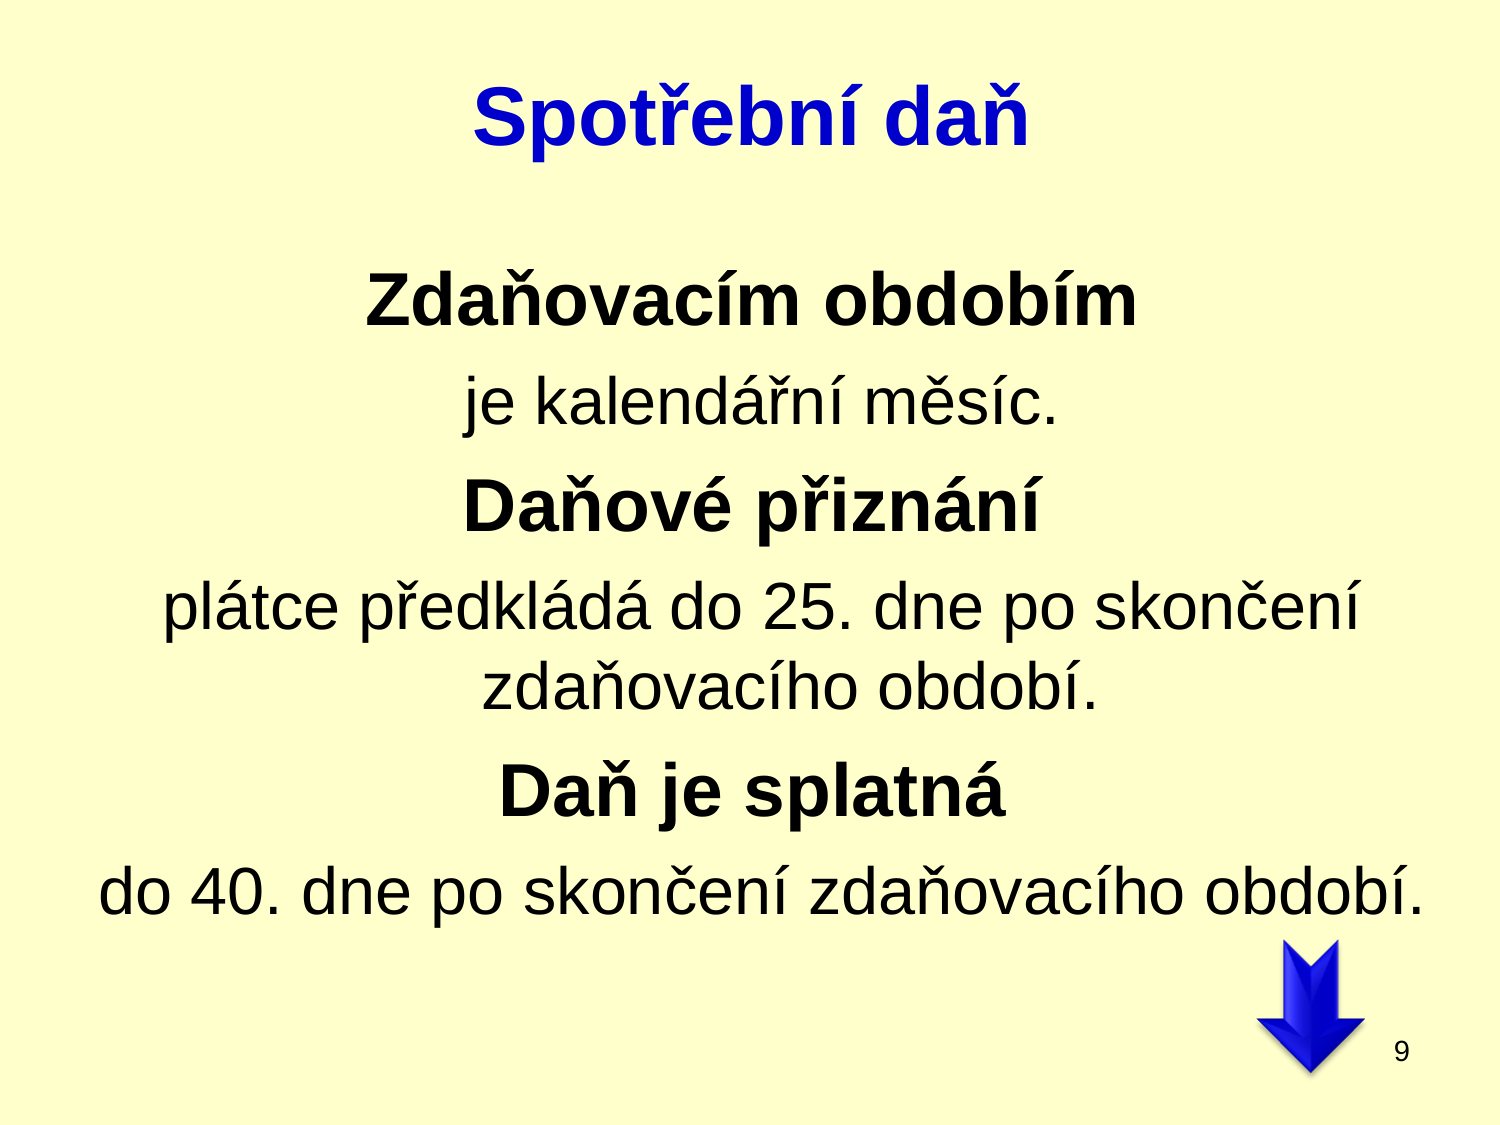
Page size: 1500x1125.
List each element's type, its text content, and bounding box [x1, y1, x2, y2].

list Zdaňovacím obdobím je kalendářní měsíc. Daňové přiznání plátce předkládá do 25. dne po skončení zdaňovacího období. Daň je splatná do 40. dne po skončení zdaňovacího období. [76, 243, 1449, 1033]
text_box <číslo> [1074, 1024, 1426, 1103]
picture [1247, 934, 1375, 1087]
title Spotřební daň [76, 42, 1427, 183]
